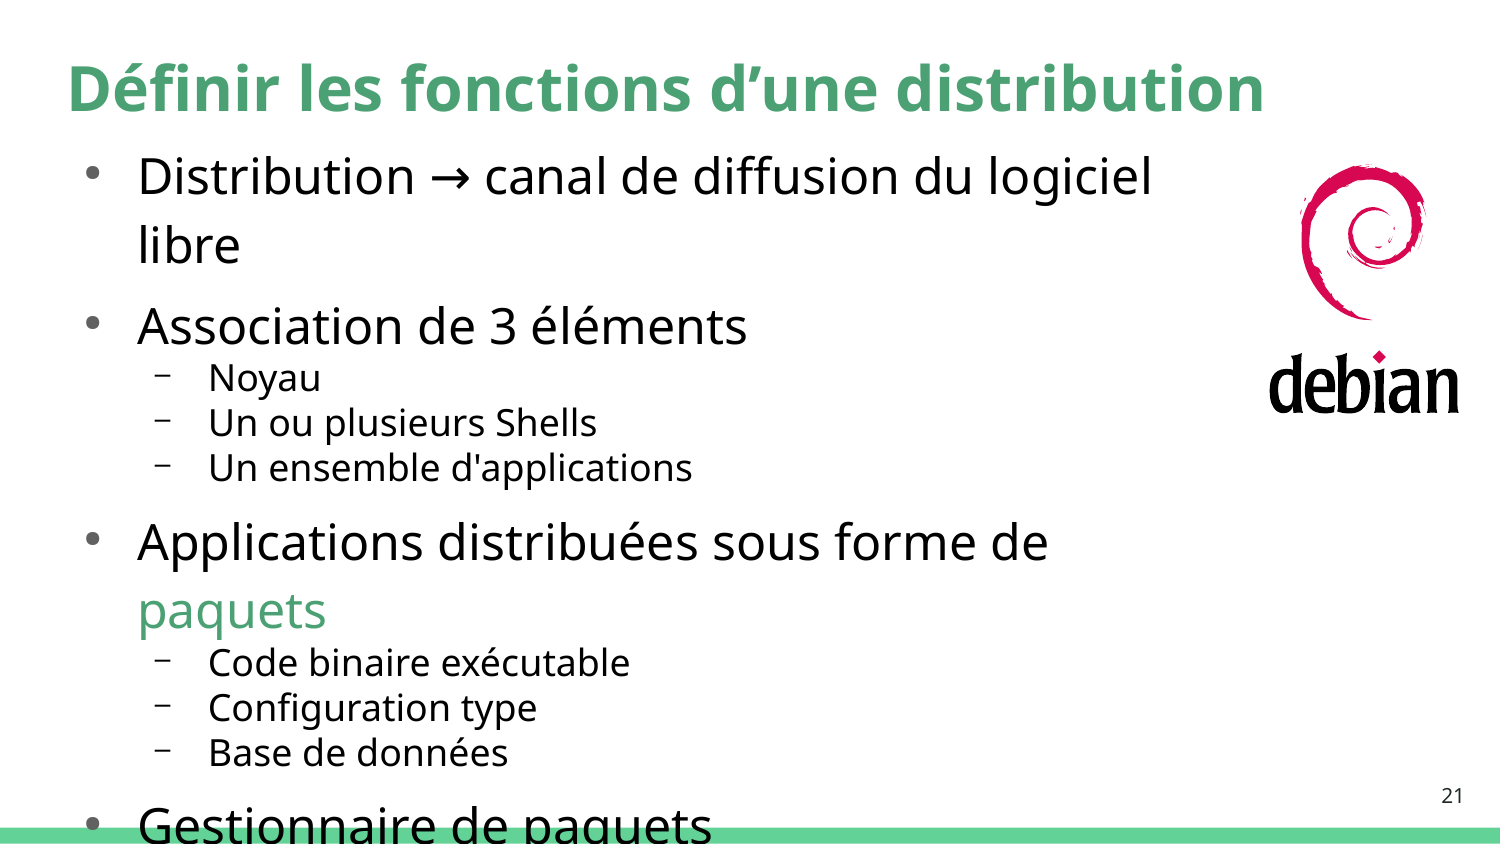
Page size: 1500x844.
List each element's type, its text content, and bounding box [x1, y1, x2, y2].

title Définir les fonctions d’une distribution [51, 23, 1449, 117]
list Distribution → canal de diffusion du logiciel libre Association de 3 éléments Noyau Un ou plusieurs Shells Un ensemble d'applications Applications distribuées sous forme de paquets Code binaire exécutable Configuration type Base de données Gestionnaire de paquets Pierre angulaire de la vie d'une distribution [51, 120, 1241, 827]
text_box <numéro> [1389, 764, 1480, 830]
picture [1269, 164, 1459, 414]
